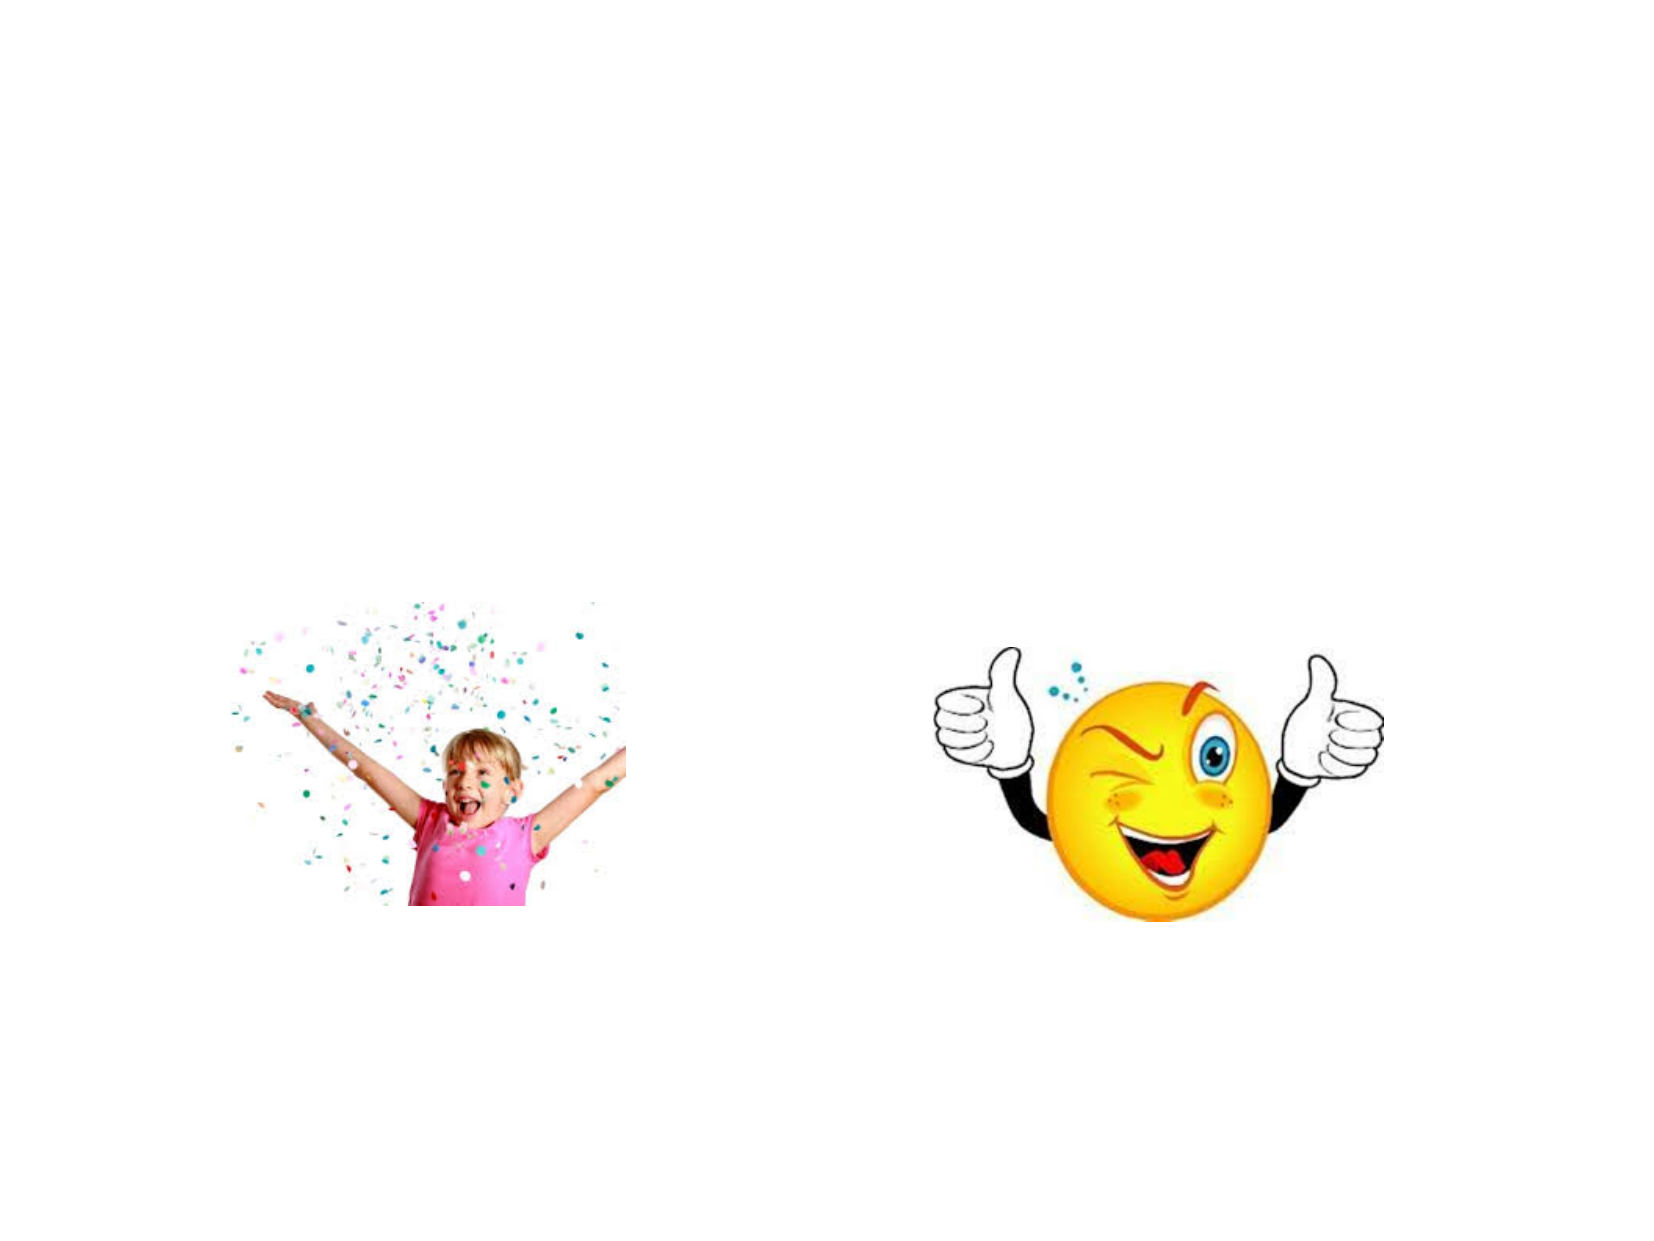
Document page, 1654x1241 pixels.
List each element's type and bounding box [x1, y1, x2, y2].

picture [219, 602, 626, 906]
picture [933, 647, 1384, 922]
